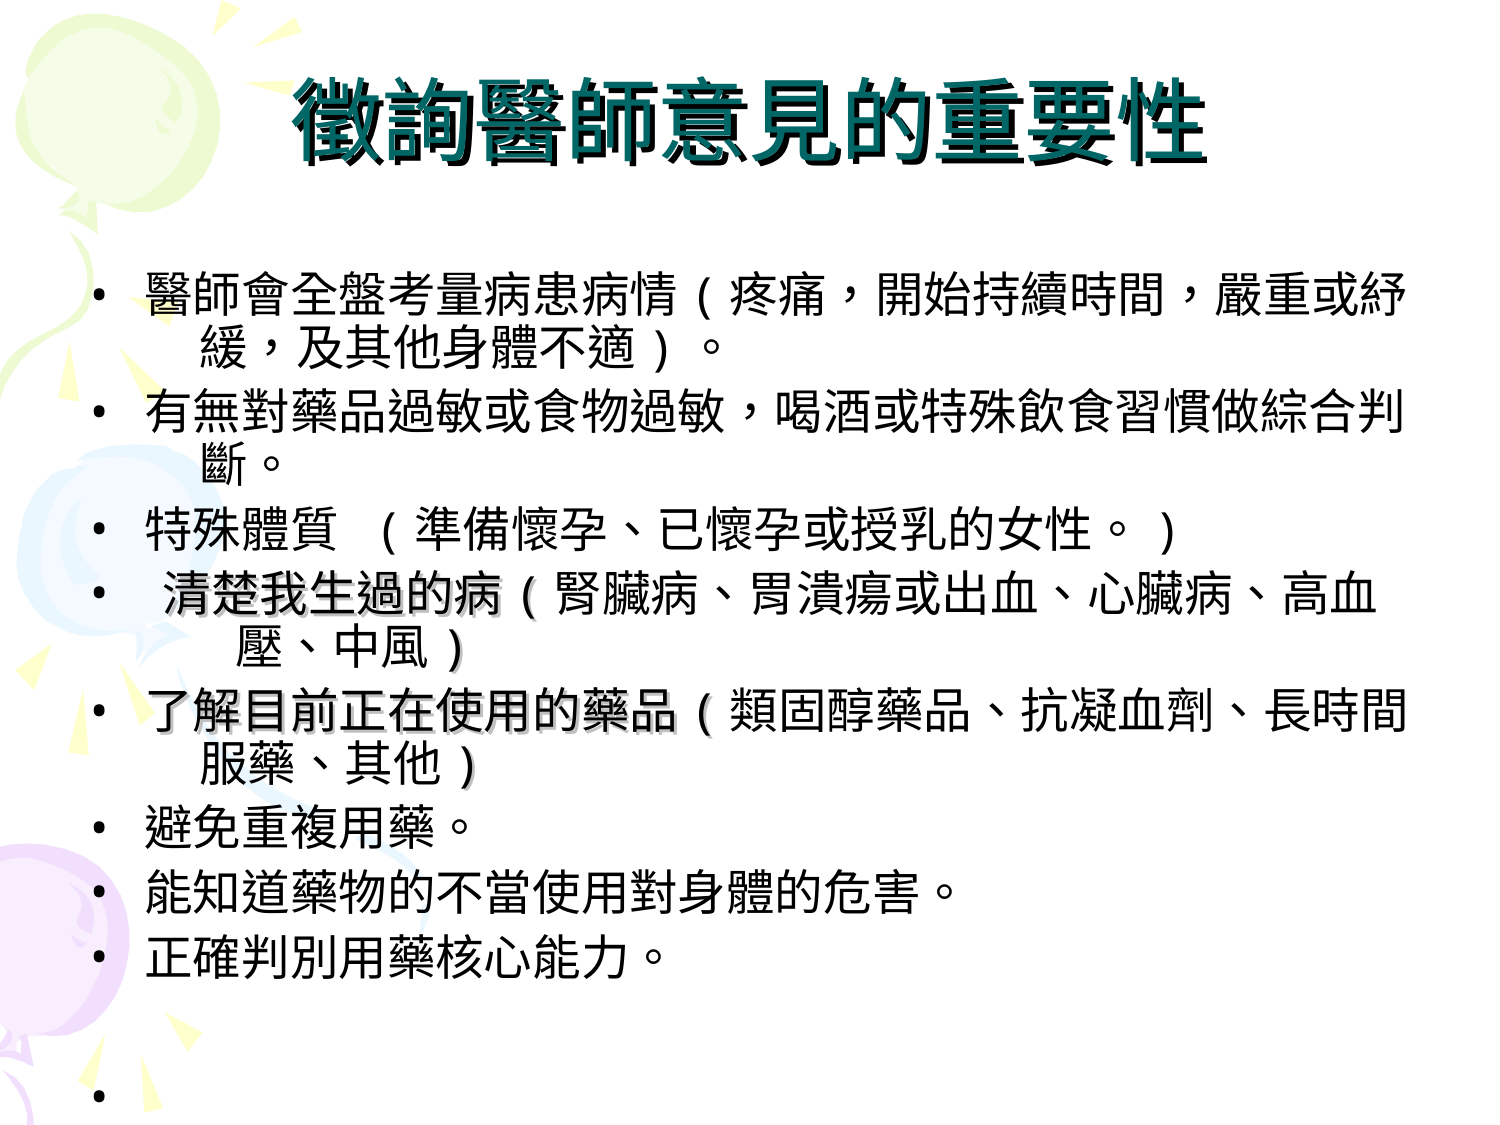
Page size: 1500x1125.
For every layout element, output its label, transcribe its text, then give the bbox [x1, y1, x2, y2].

list 醫師會全盤考量病患病情(疼痛，開始持續時間，嚴重或紓緩，及其他身體不適)。 有無對藥品過敏或食物過敏，喝酒或特殊飲食習慣做綜合判斷。 特殊體質 (準備懷孕、已懷孕或授乳的女性。) 清楚我生過的病(腎臟病、胃潰瘍或出血、心臟病、高血壓、中風) 了解目前正在使用的藥品(類固醇藥品、抗凝血劑、長時間服藥、其他) 避免重複用藥。 能知道藥物的不當使用對身體的危害。 正確判別用藥核心能力。 [75, 262, 1426, 994]
title 徵詢醫師意見的重要性 [72, 16, 1426, 233]
